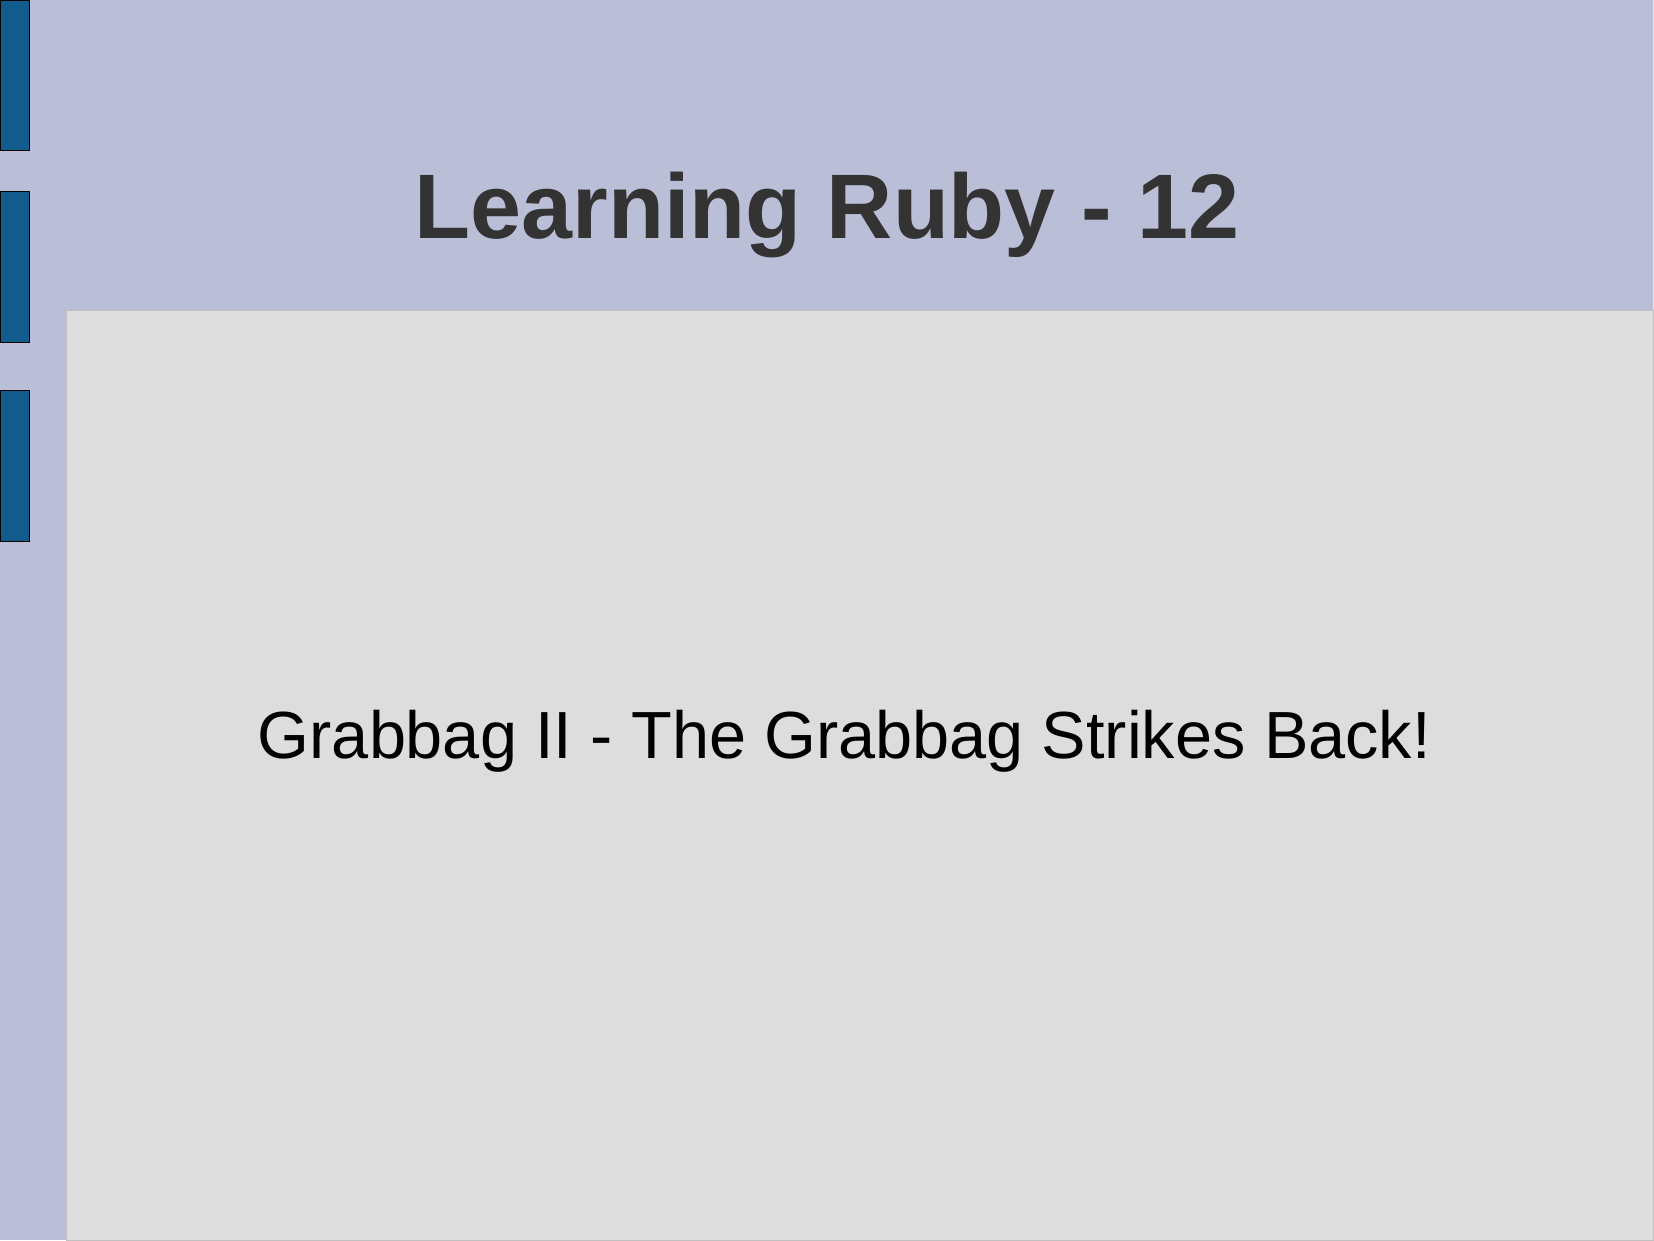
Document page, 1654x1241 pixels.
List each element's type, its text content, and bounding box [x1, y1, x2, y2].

title Learning Ruby - 12 [121, 102, 1534, 311]
subtitle Grabbag II - The Grabbag Strikes Back! [121, 344, 1534, 1127]
